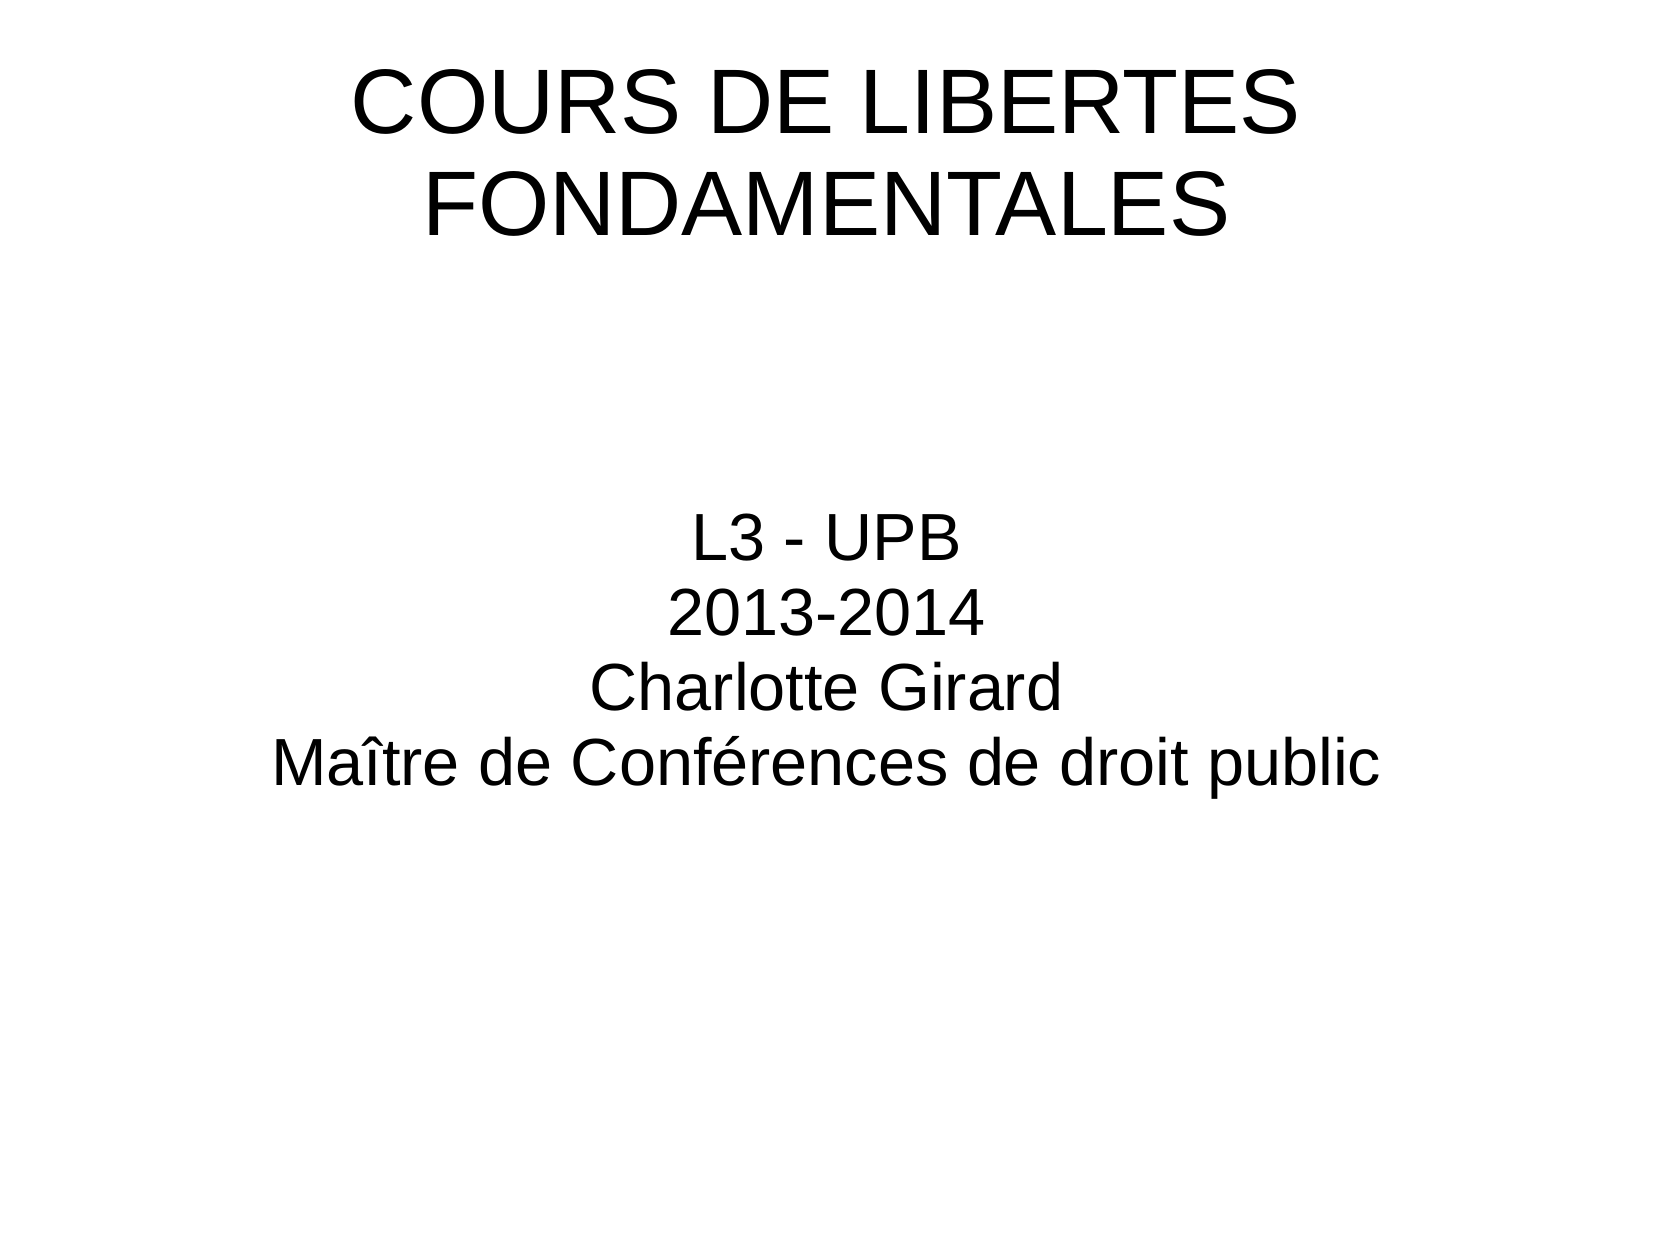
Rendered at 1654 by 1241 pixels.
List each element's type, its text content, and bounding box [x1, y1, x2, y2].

title COURS DE LIBERTES FONDAMENTALES [82, 49, 1571, 257]
subtitle L3 - UPB 2013-2014 Charlotte Girard Maître de Conférences de droit public [82, 290, 1571, 1010]
